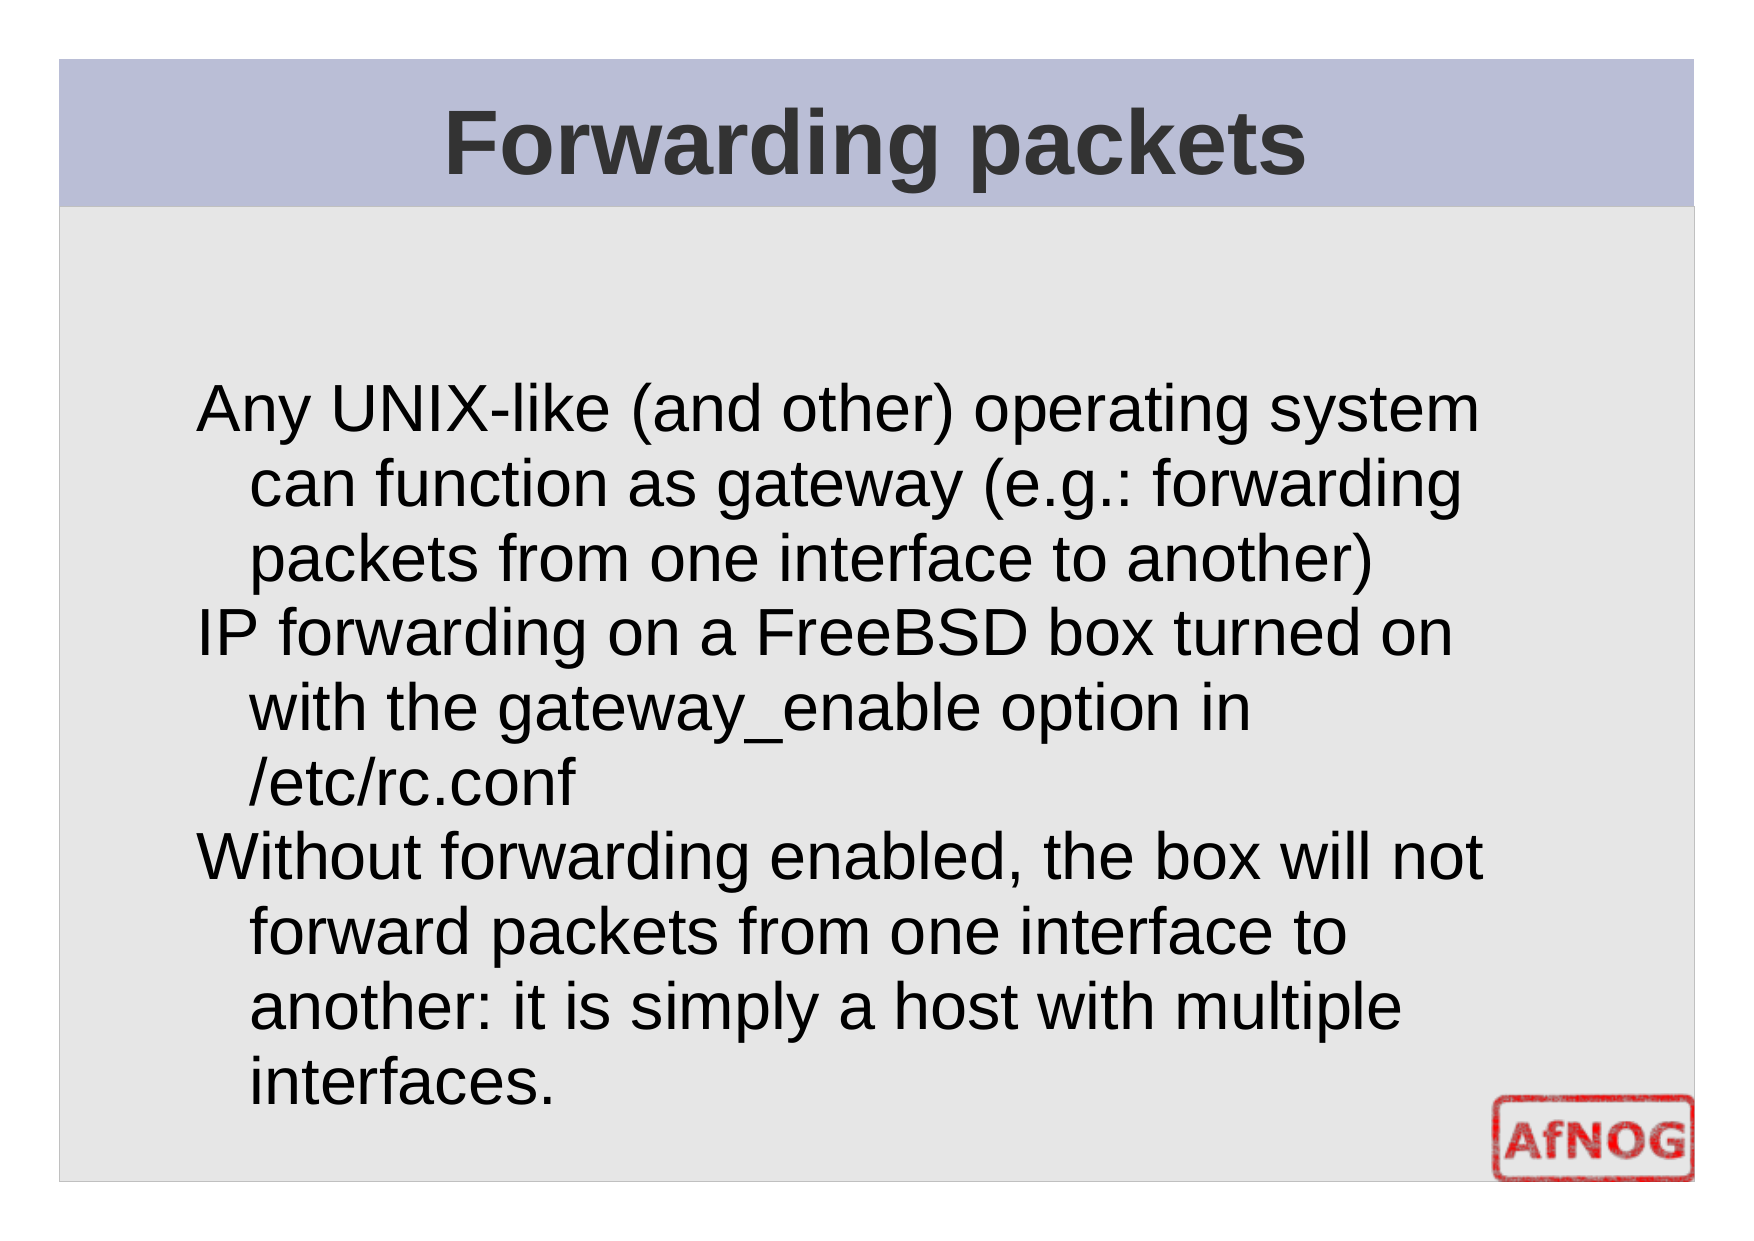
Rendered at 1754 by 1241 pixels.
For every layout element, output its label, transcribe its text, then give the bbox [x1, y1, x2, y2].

title Forwarding packets [59, 48, 1695, 237]
picture [1490, 1092, 1695, 1182]
list Any UNIX-like (and other) operating system can function as gateway (e.g.: forwarding packets from one interface to another) IP forwarding on a FreeBSD box turned on with the gateway_enable option in /etc/rc.conf Without forwarding enabled, the box will not forward packets from one interface to another: it is simply a host with multiple interfaces. [179, 371, 1576, 1139]
